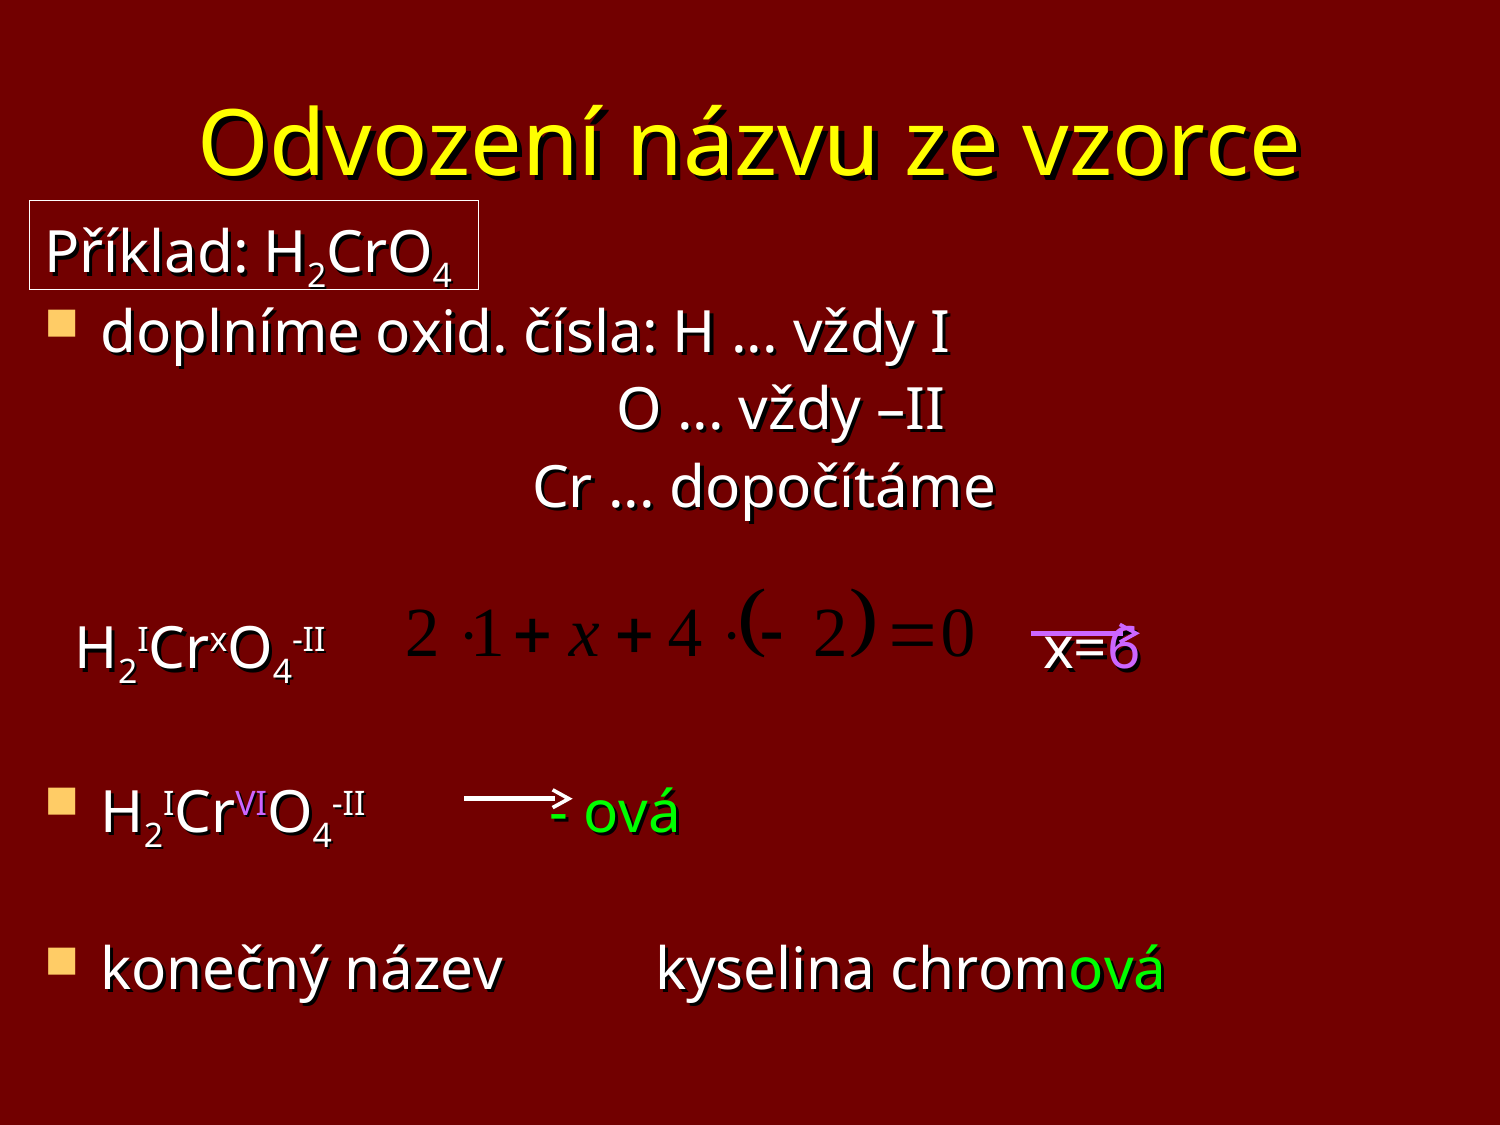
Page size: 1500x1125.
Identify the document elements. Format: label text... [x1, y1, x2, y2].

title Odvození názvu ze vzorce [75, 45, 1426, 207]
chart [394, 586, 985, 687]
list Příklad: H2CrO4 doplníme oxid. čísla: H ... vždy I O ... vždy –II Cr ... dopočítáme H2ICrxO4-II x=6 H2ICrVIO4-II - ová konečný název kyselina chromová [29, 207, 1471, 1125]
text_box [29, 200, 479, 290]
